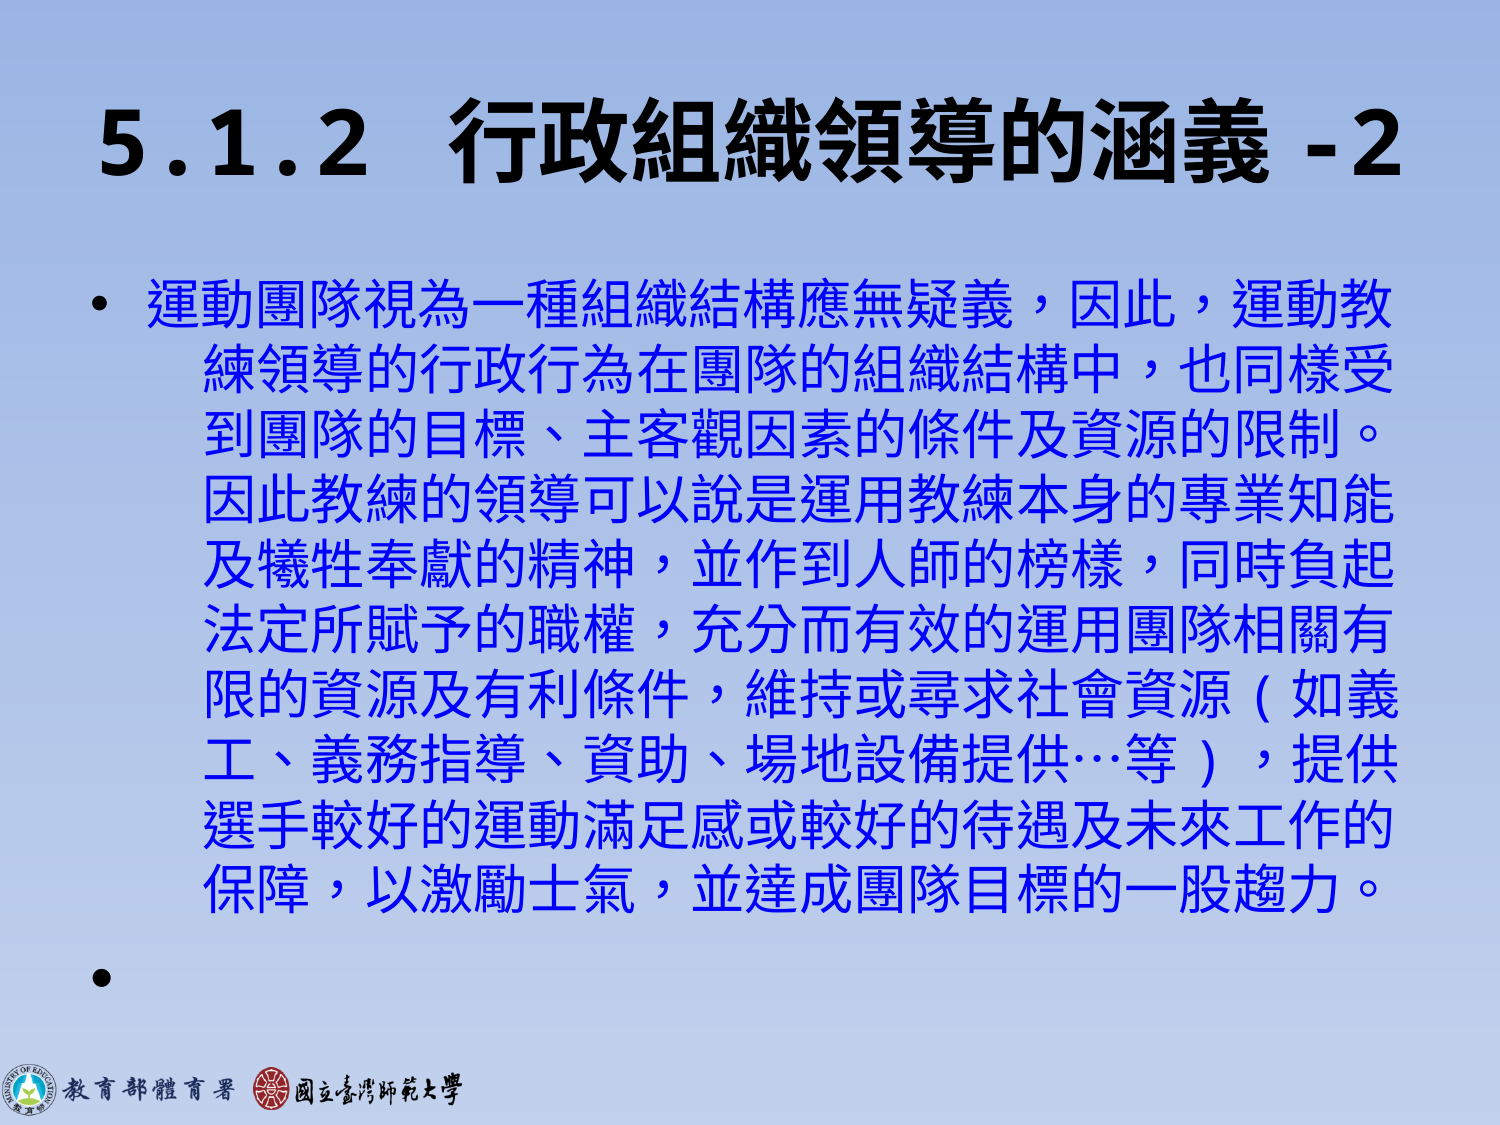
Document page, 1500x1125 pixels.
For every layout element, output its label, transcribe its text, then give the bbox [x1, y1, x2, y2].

title 5.1.2 行政組織領導的涵義-2 [75, 45, 1426, 233]
list 運動團隊視為一種組織結構應無疑義，因此，運動教練領導的行政行為在團隊的組織結構中，也同樣受到團隊的目標、主客觀因素的條件及資源的限制。因此教練的領導可以說是運用教練本身的專業知能及犧牲奉獻的精神，並作到人師的榜樣，同時負起法定所賦予的職權，充分而有效的運用團隊相關有限的資源及有利條件，維持或尋求社會資源(如義工、義務指導、資助、場地設備提供…等)，提供選手較好的運動滿足感或較好的待遇及未來工作的保障，以激勵士氣，並達成團隊目標的一股趨力。 [75, 262, 1426, 1005]
